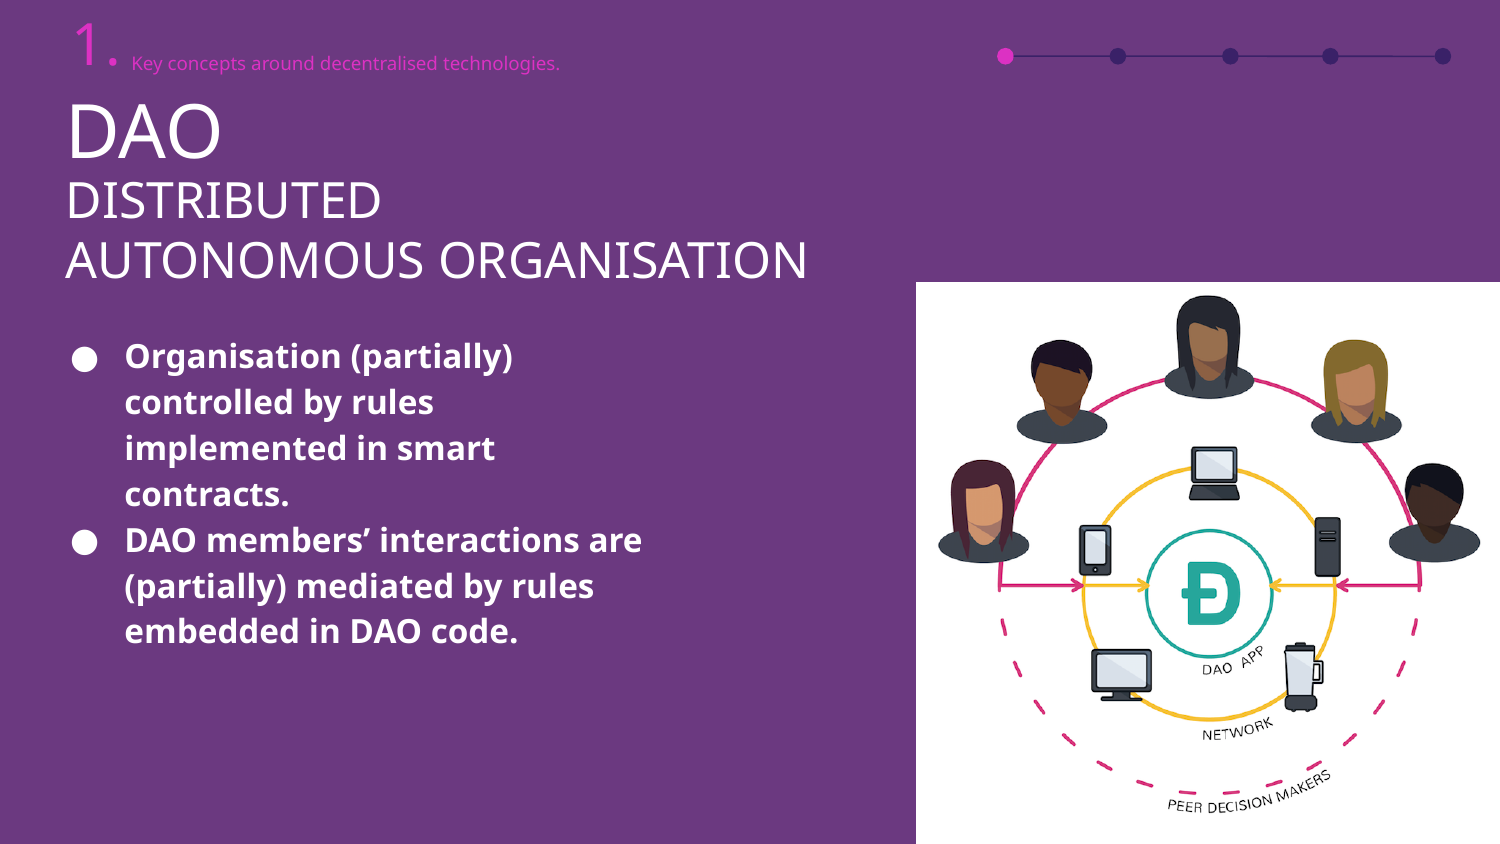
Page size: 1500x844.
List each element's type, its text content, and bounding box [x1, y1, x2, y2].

list Key concepts around decentralised technologies. [116, 33, 705, 82]
text_box [997, 47, 1014, 65]
title DISTRIBUTED AUTONOMOUS ORGANISATION [50, 153, 1347, 271]
title DAO [50, 68, 1347, 153]
list Organisation (partially) controlled by rules implemented in smart contracts. DAO members’ interactions are (partially) mediated by rules embedded in DAO code. [34, 314, 660, 760]
text_box [1322, 47, 1339, 55]
title 1. [56, 0, 138, 98]
text_box [1109, 47, 1126, 55]
text_box [1222, 47, 1239, 55]
text_box [1434, 47, 1452, 65]
text_box [1322, 58, 1339, 65]
picture [916, 282, 1500, 844]
text_box [1109, 57, 1127, 65]
text_box [1222, 57, 1239, 65]
